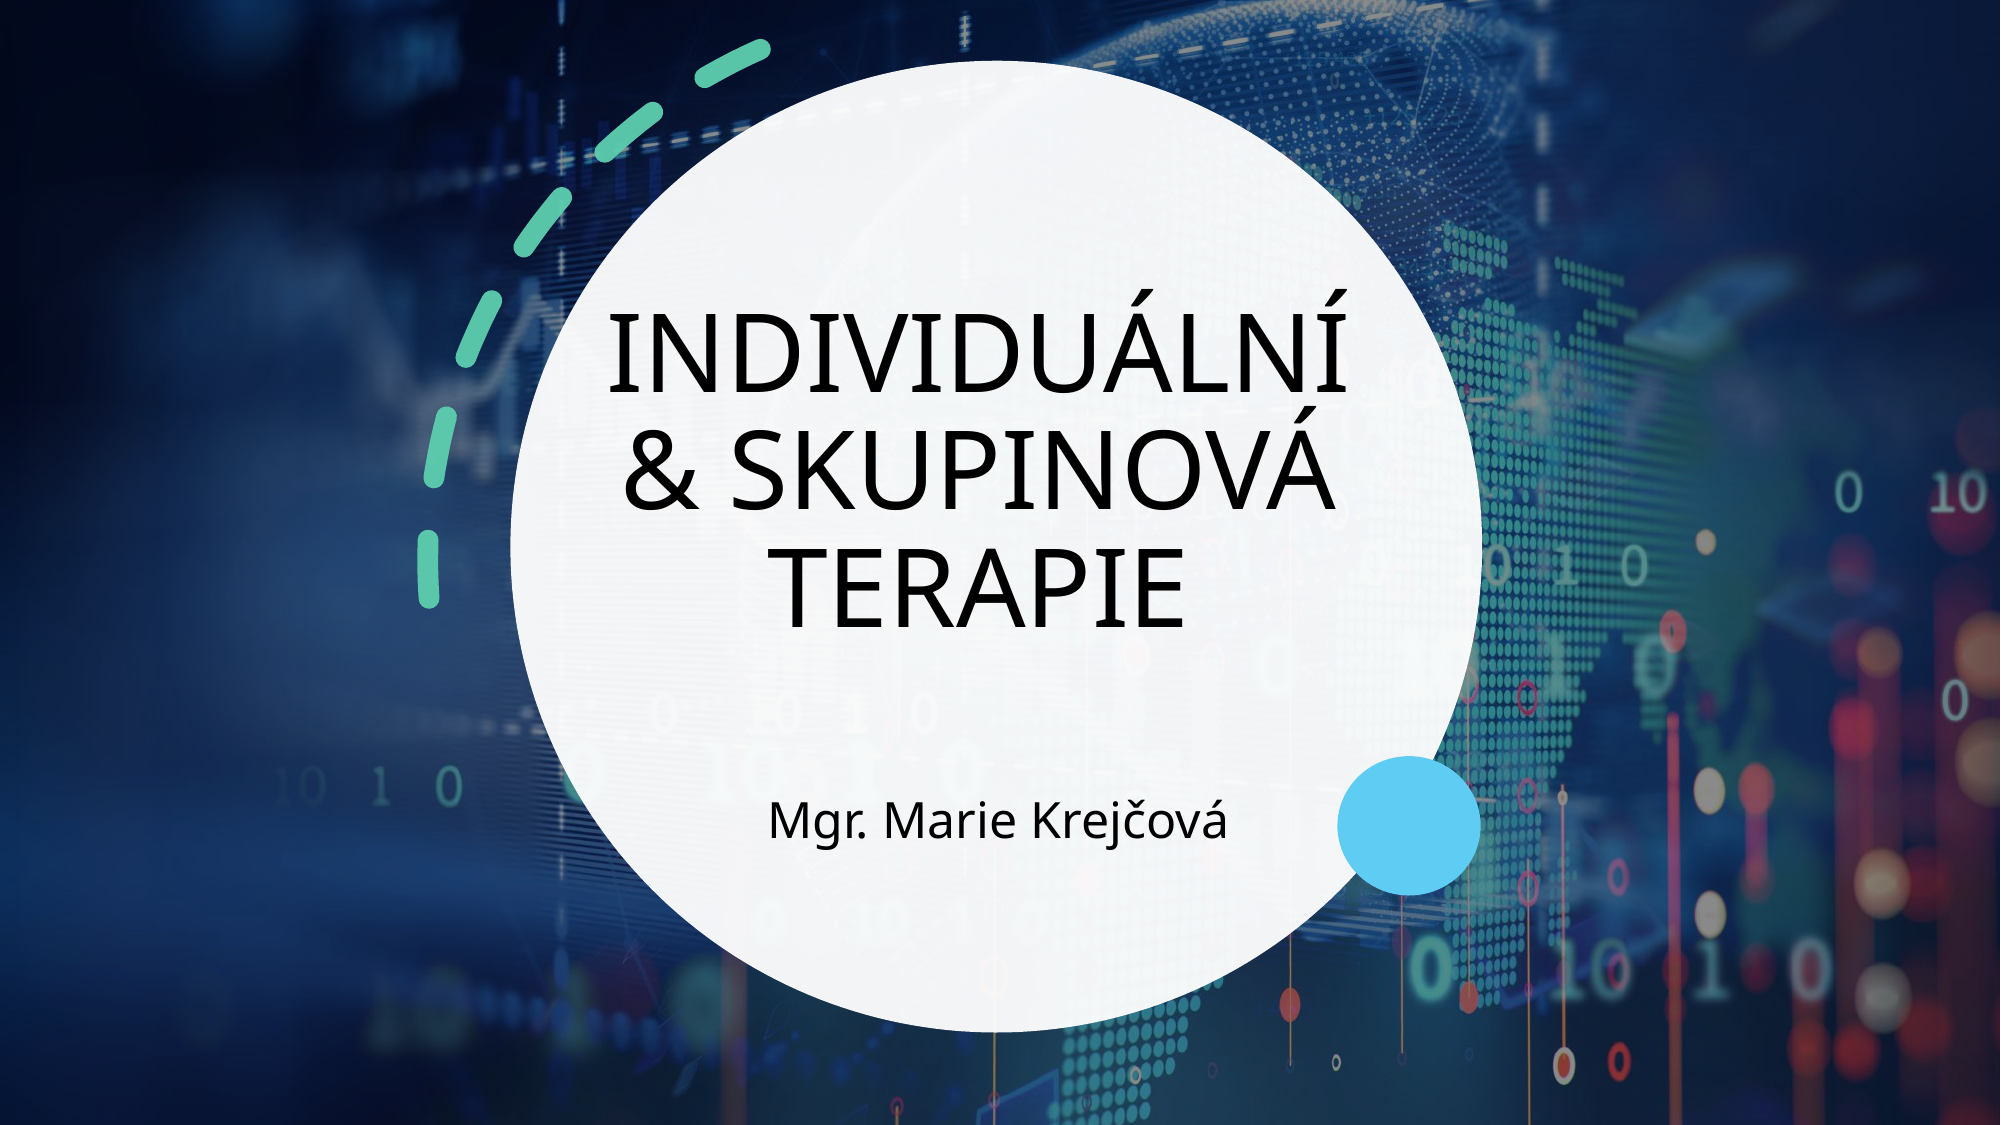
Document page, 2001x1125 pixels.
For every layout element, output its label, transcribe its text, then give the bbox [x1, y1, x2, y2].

title INDIVIDUÁLNÍ & SKUPINOVÁ TERAPIE [586, 256, 1371, 659]
subtitle Mgr. Marie Krejčová [586, 788, 1410, 946]
text_box [719, 946, 1273, 1033]
picture [0, 0, 2000, 1125]
text_box [510, 60, 1483, 896]
